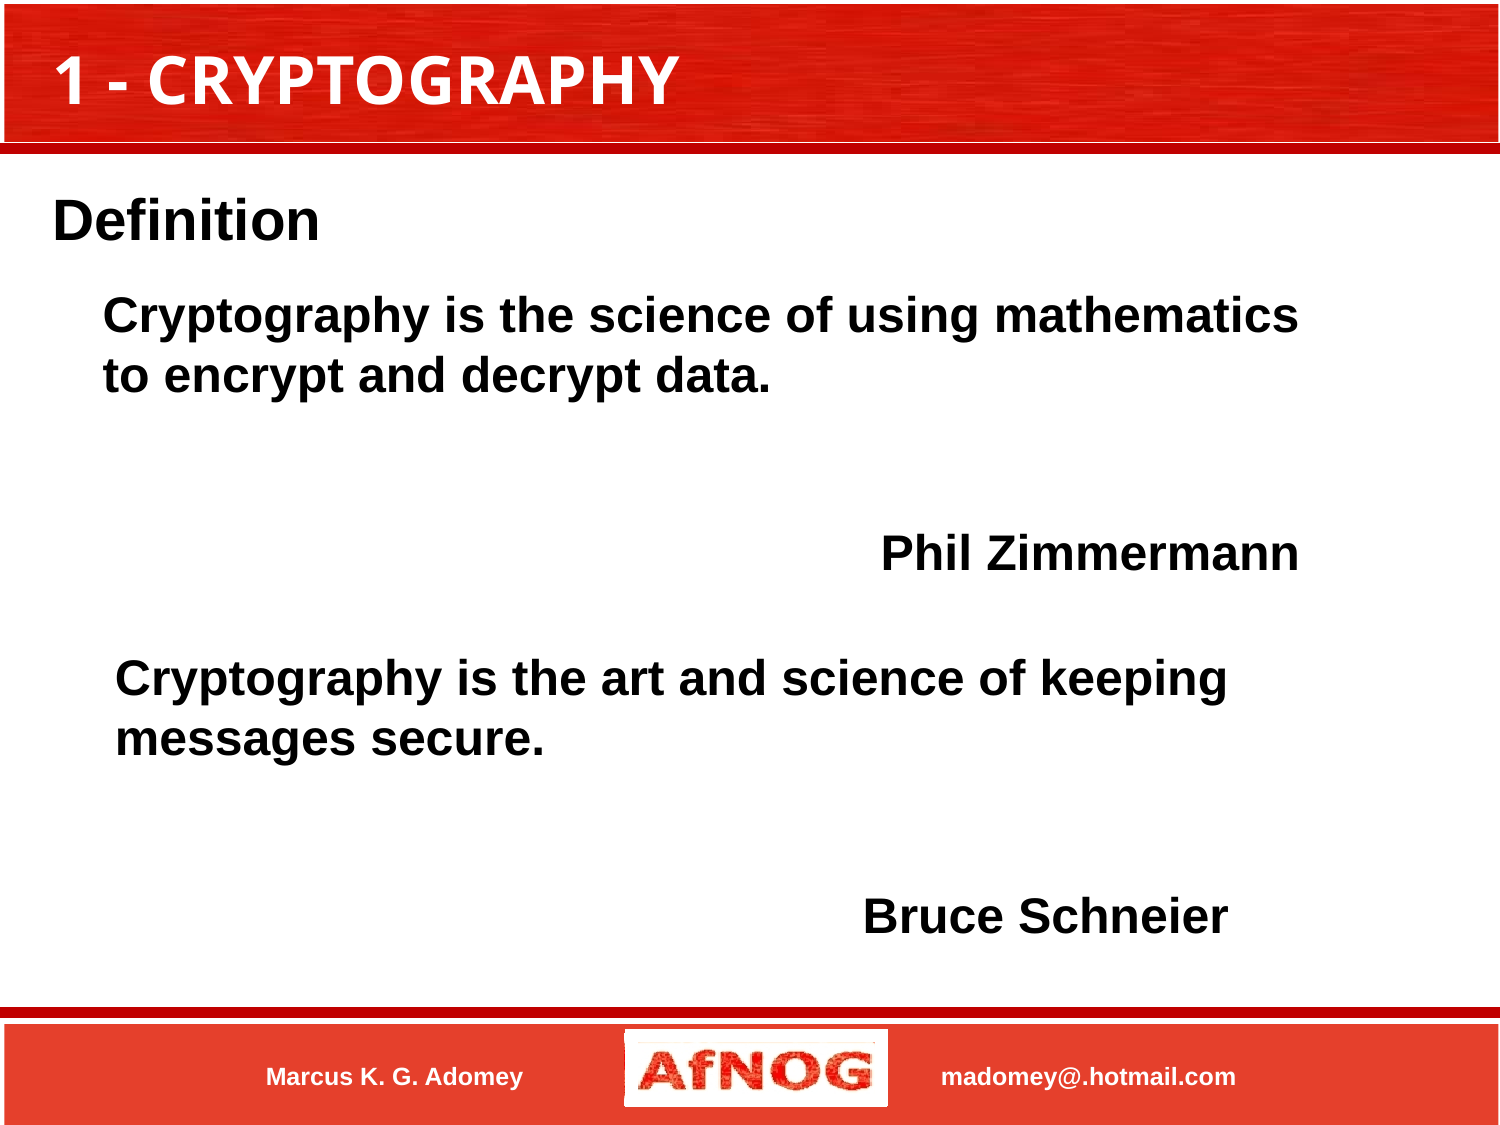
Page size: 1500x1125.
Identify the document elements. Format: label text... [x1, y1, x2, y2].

text_box Definition [37, 174, 380, 261]
text_box Cryptography is the science of using mathematics to encrypt and decrypt data. Phil Zimmermann [87, 275, 1376, 590]
text_box Cryptography is the art and science of keeping messages secure. Bruce Schneier [99, 637, 1388, 953]
text_box 1 - CRYPTOGRAPHY [37, 29, 1184, 126]
